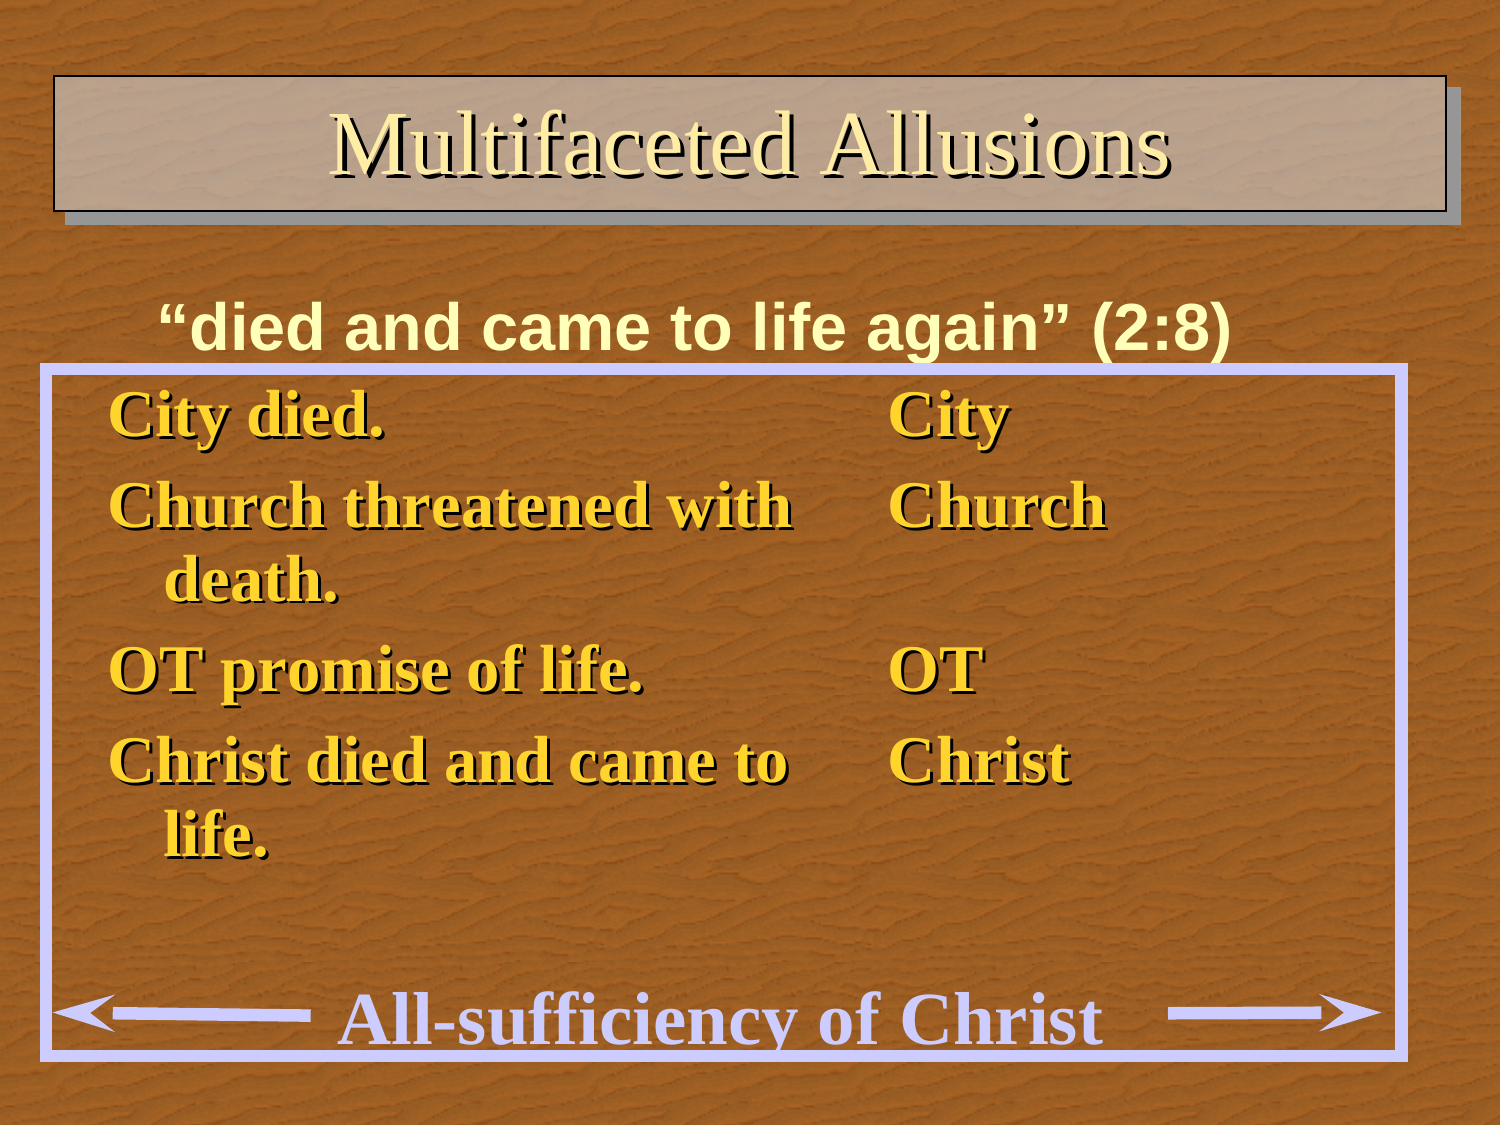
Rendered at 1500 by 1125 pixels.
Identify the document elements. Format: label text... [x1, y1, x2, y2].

text_box All-sufficiency of Christ [322, 962, 1181, 1068]
title Multifaceted Allusions [65, 85, 1435, 203]
text_box “died and came to life again” (2:8) [140, 276, 1322, 363]
list City died. Church threatened with death. OT promise of life. Christ died and came to life. [92, 375, 815, 995]
picture [0, 0, 1500, 1125]
list City Church OT Christ [872, 375, 1350, 995]
